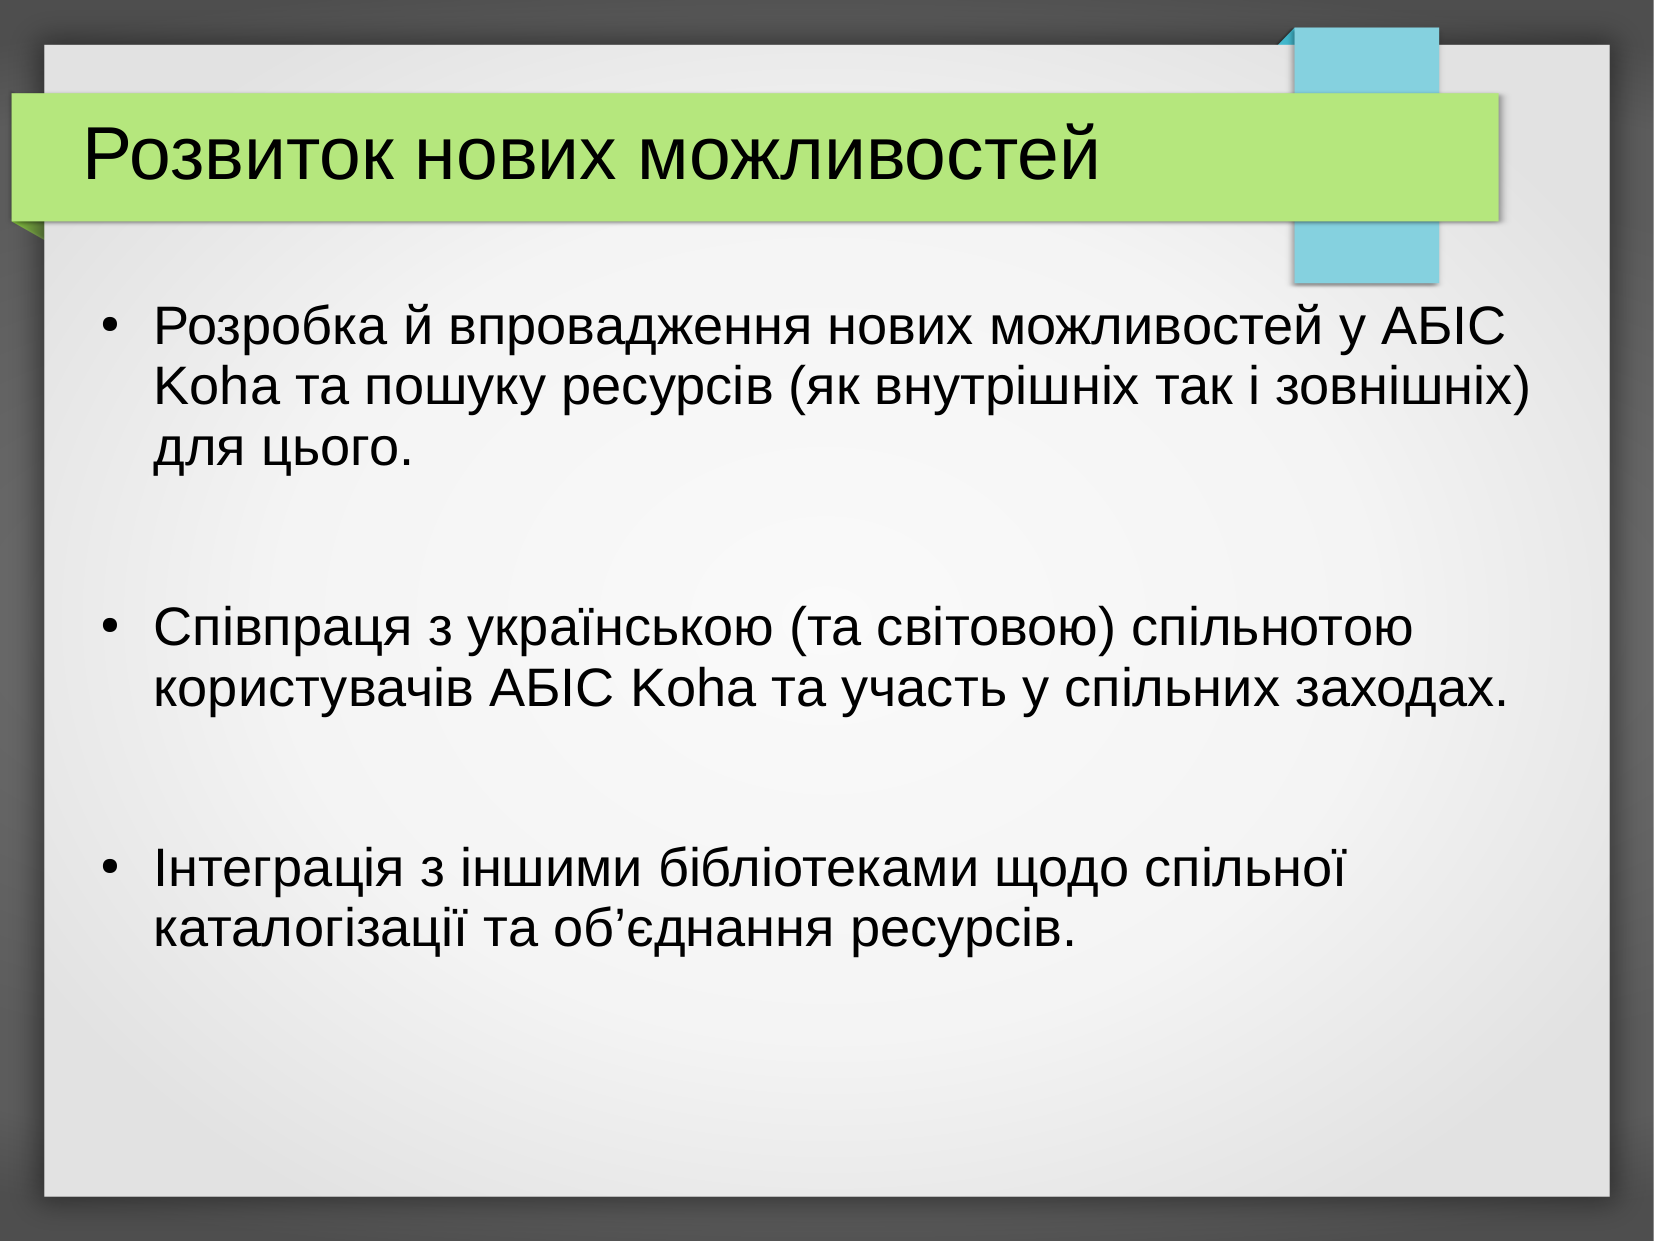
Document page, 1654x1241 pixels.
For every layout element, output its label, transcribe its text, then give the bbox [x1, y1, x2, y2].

picture [0, 0, 1654, 1241]
title Розвиток нових можливостей [82, 111, 1264, 196]
list Розробка й впровадження нових можливостей у АБІС Koha та пошуку ресурсів (як внутрішніх так і зовнішніх) для цього. Співпраця з українською (та світовою) спільнотою користувачів АБІС Koha та участь у спільних заходах. Інтеграція з іншими бібліотеками щодо спільної каталогізації та об’єднання ресурсів. [82, 295, 1571, 1015]
